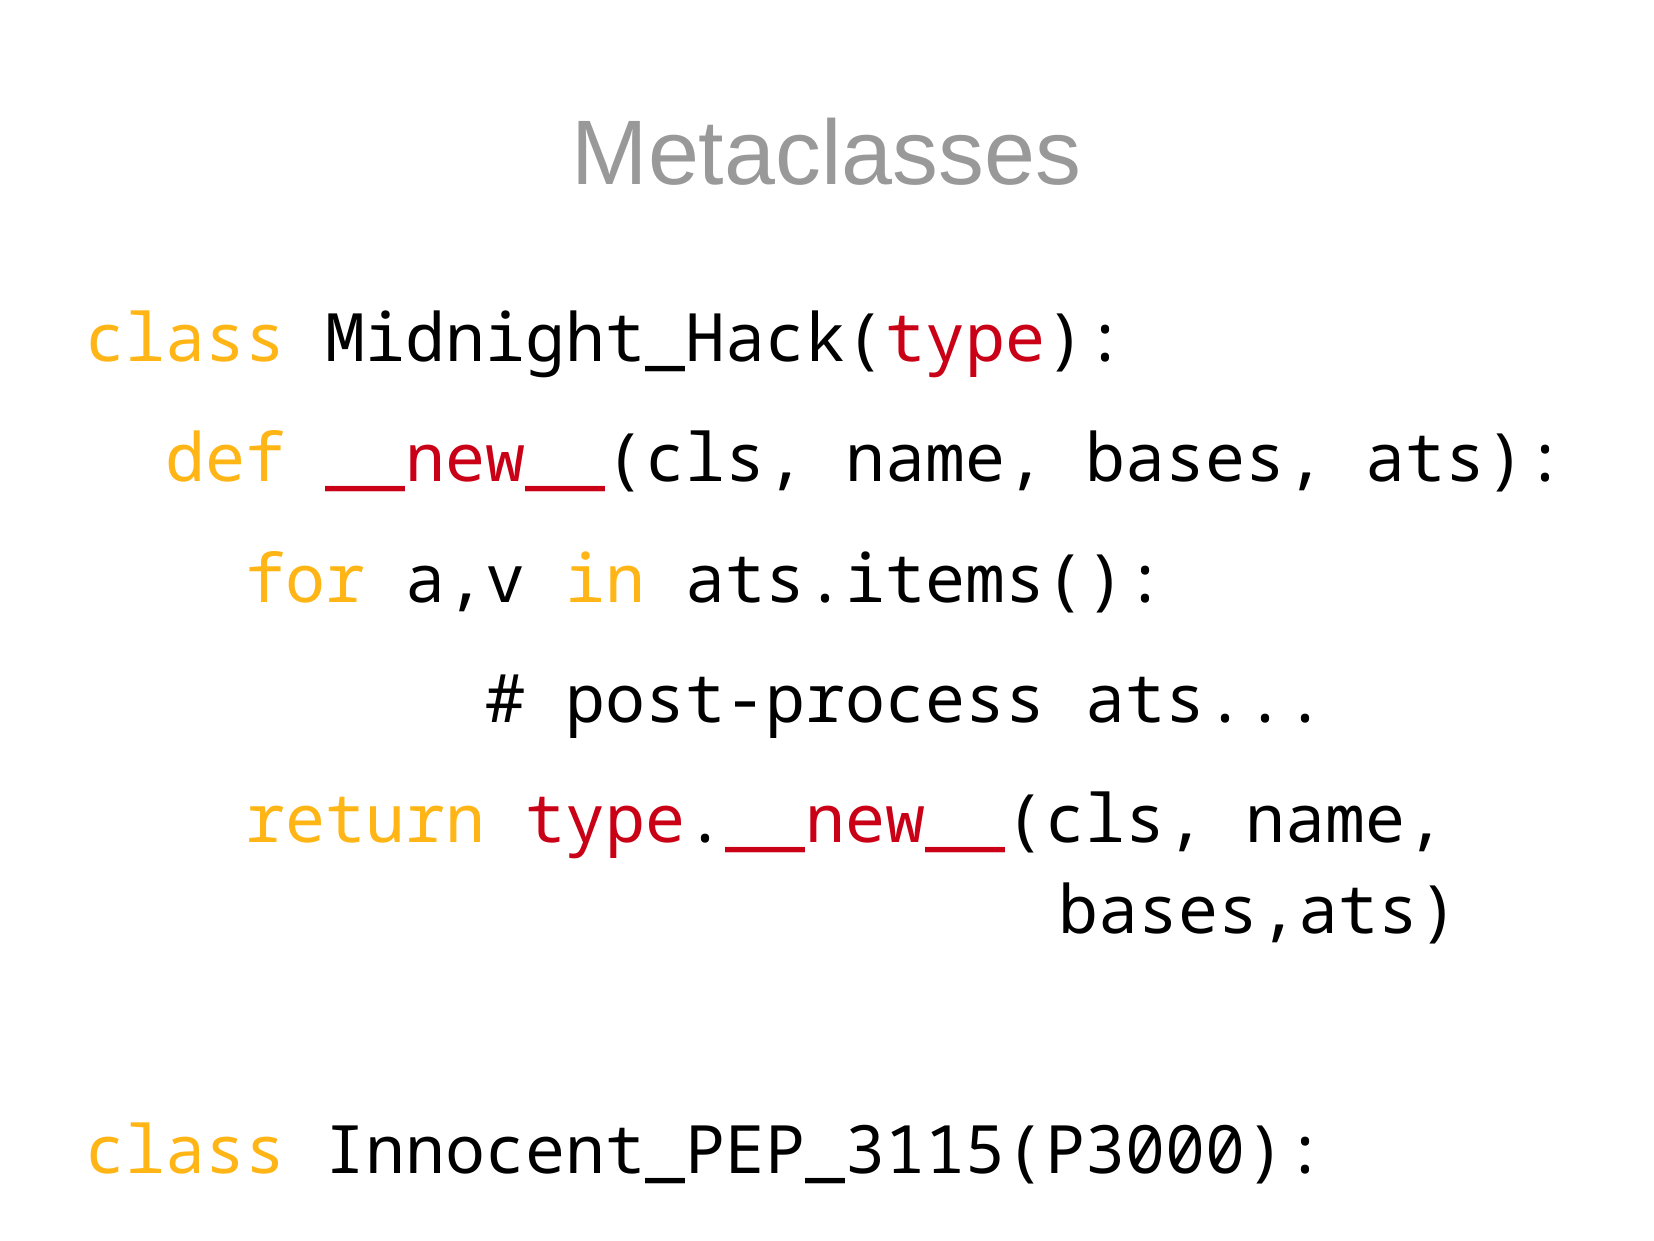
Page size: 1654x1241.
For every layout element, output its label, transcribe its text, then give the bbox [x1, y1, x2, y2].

text_box [104, 620, 1521, 705]
list class Midnight_Hack(type): def __new__(cls, name, bases, ats): for a,v in ats.items(): # post-process ats... return type.__new__(cls, name, bases,ats) class Innocent_PEP_3115(P3000): __metaclass__ = Midnight_Hack [67, 290, 1632, 1241]
title Metaclasses [82, 49, 1571, 257]
